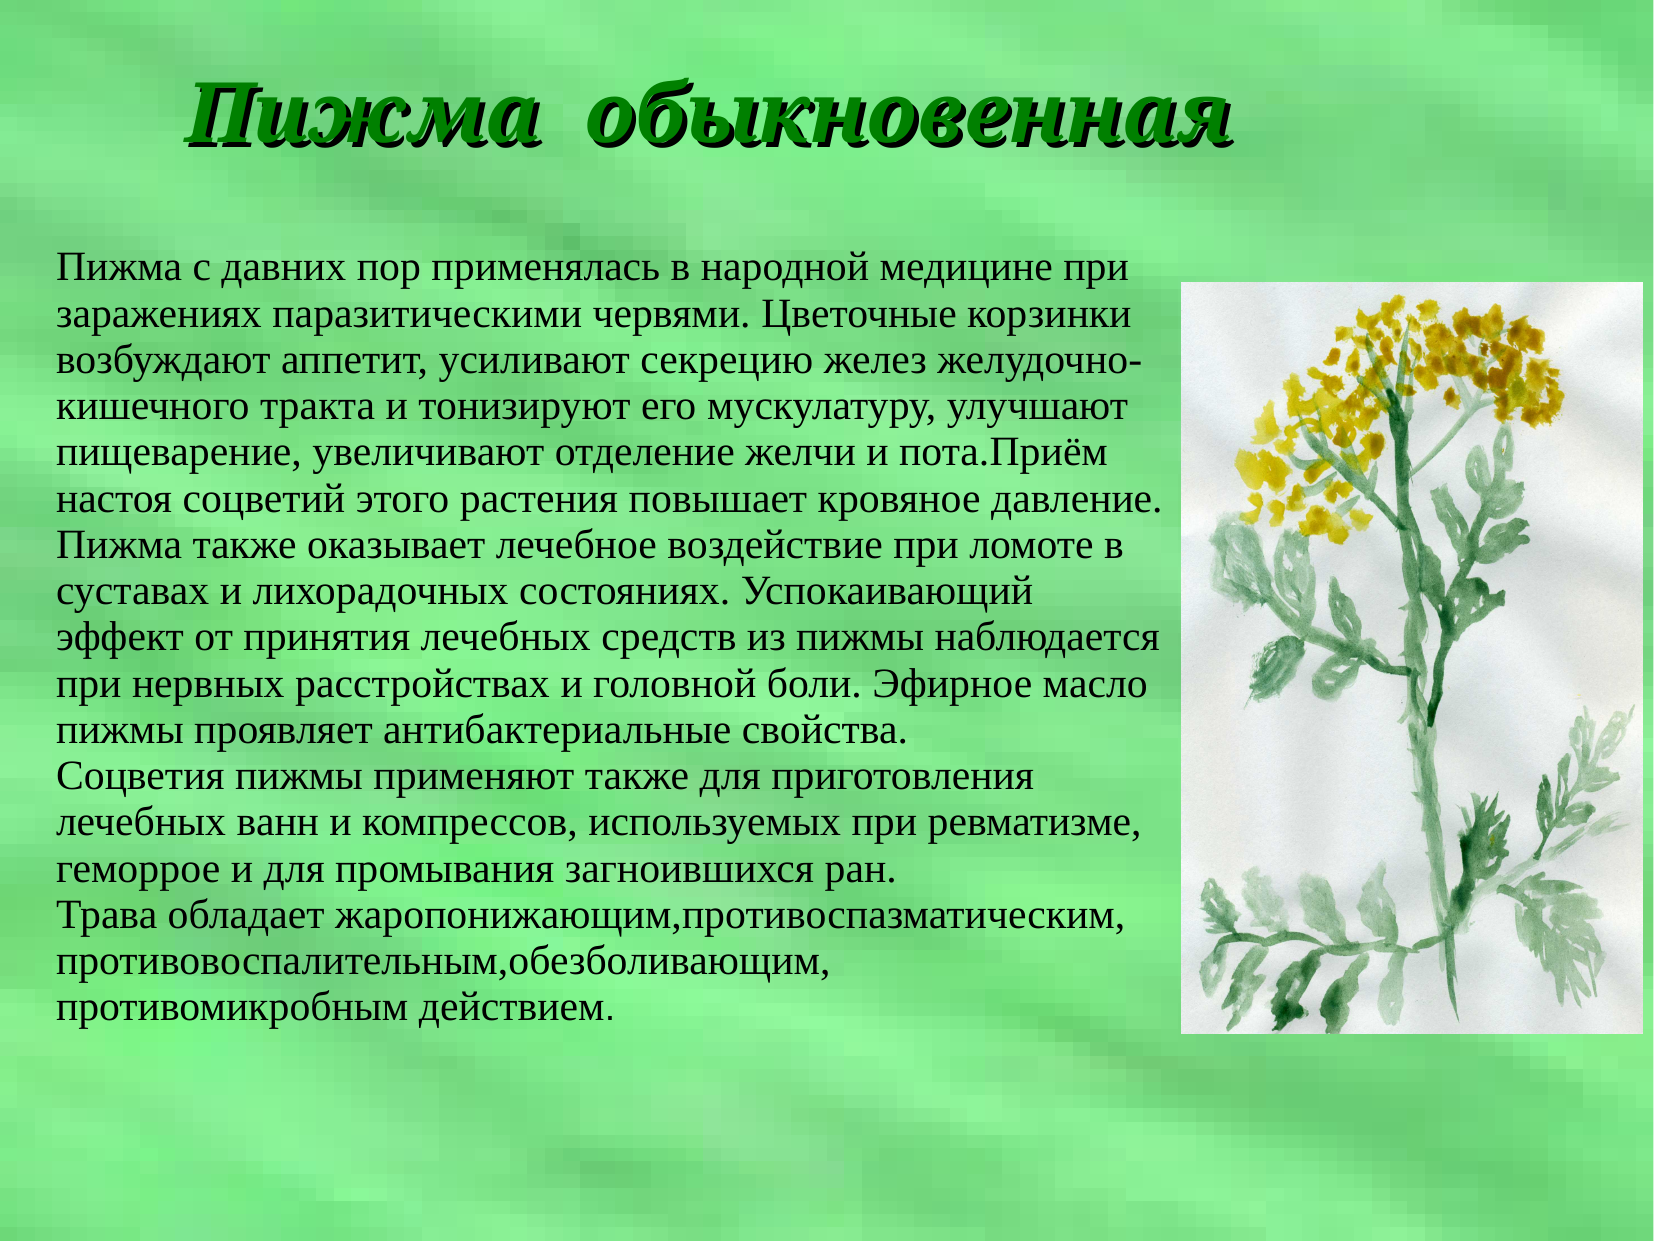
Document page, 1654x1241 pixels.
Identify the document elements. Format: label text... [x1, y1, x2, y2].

text_box Пижма обыкновенная [118, 46, 1300, 156]
text_box Пижма с давних пор применялась в народной медицине при заражениях паразитическими червями. Цветочные корзинки возбуждают аппетит, усиливают секрецию желез желудочно-кишечного тракта и тонизируют его мускулатуру, улучшают пищеварение, увеличивают отделение желчи и пота.Приём настоя соцветий этого растения повышает кровяное давление. Пижма также оказывает лечебное воздействие при ломоте в суставах и лихорадочных состояниях. Успокаивающий эффект от принятия лечебных средств из пижмы наблюдается при нервных расстройствах и головной боли. Эфирное масло пижмы проявляет антибактериальные свойства. Соцветия пижмы применяют также для приготовления лечебных ванн и компрессов, используемых при ревматизме, геморрое и для промывания загноившихся ран. Трава обладает жаропонижающим,противоспазматическим, противовоспалительным,обезболивающим, противомикробным действием. [41, 236, 1182, 1051]
picture [0, 0, 1654, 1241]
